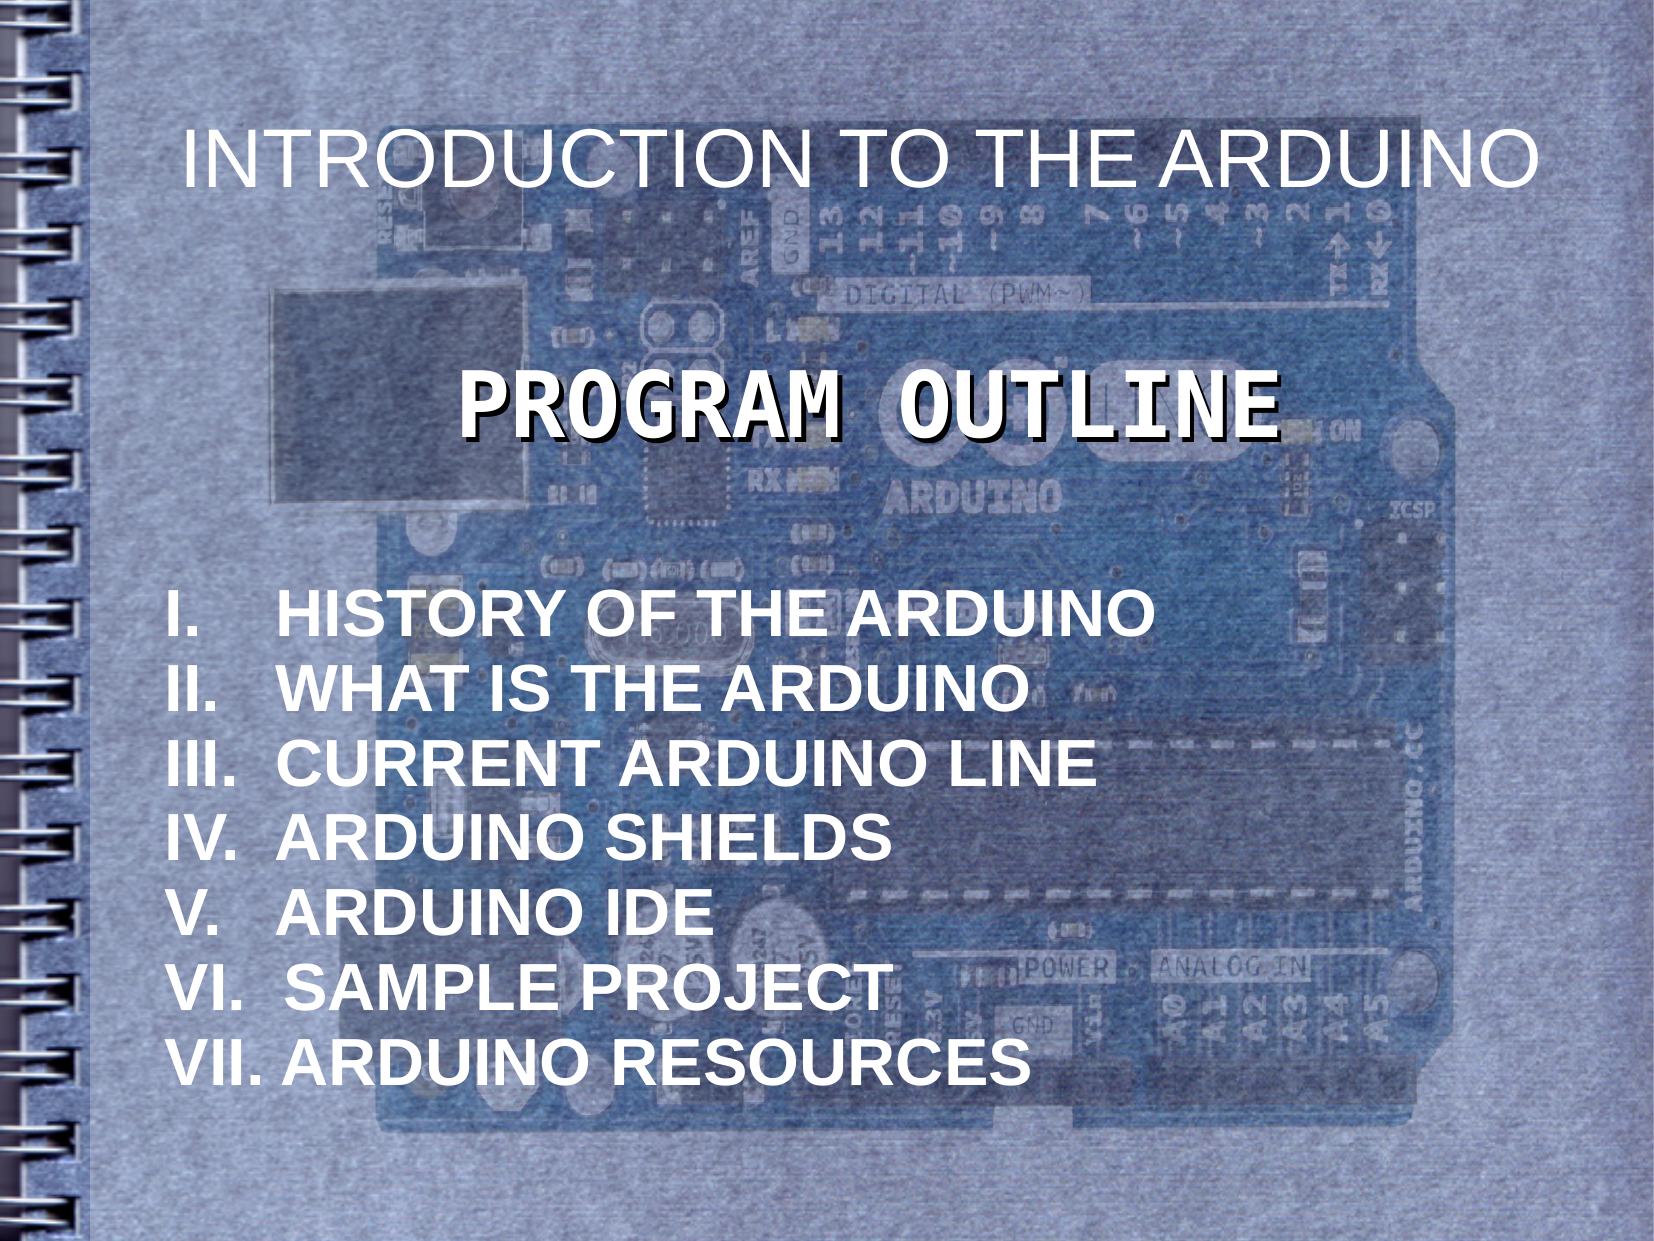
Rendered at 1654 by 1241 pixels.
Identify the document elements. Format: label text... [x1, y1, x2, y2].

text_box PROGRAM OUTLINE I. HISTORY OF THE ARDUINO II. WHAT IS THE ARDUINO III. CURRENT ARDUINO LINE IV. ARDUINO SHIELDS V. ARDUINO IDE VI. SAMPLE PROJECT VII. ARDUINO RESOURCES [150, 345, 1591, 1182]
picture [0, 0, 1654, 1241]
text_box INTRODUCTION TO THE ARDUINO [165, 75, 1561, 286]
